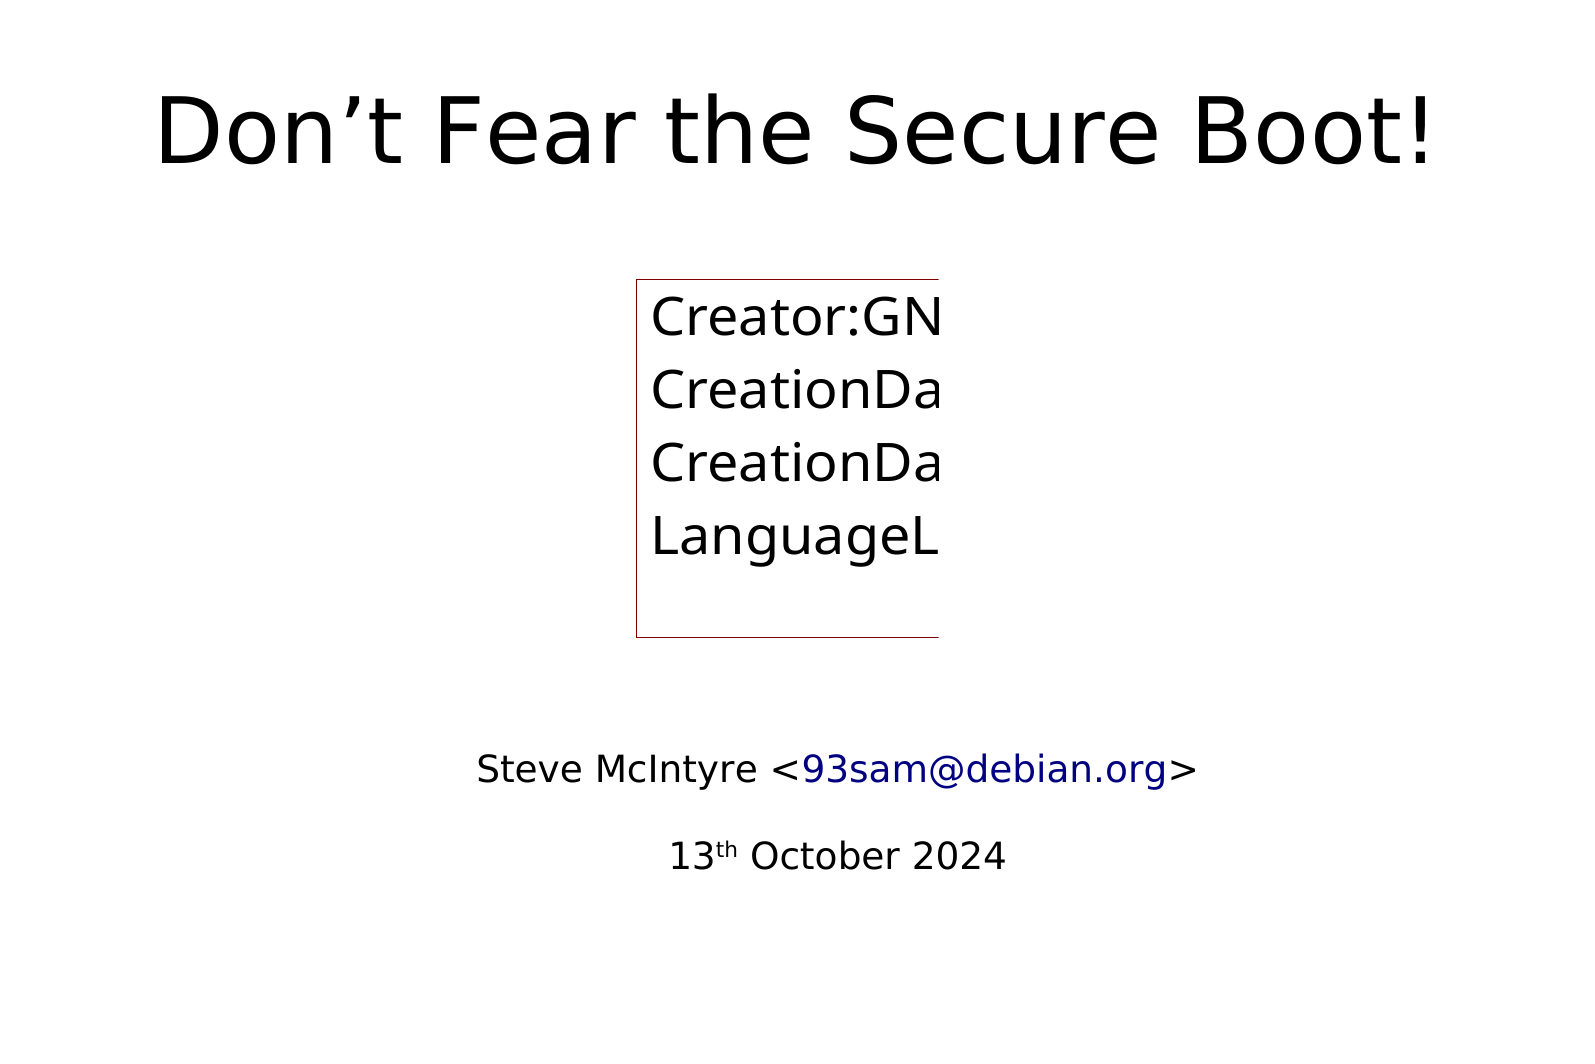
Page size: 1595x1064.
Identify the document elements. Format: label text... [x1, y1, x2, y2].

picture [632, 275, 939, 638]
subtitle Steve McIntyre <93sam@debian.org> 13th October 2024 [102, 562, 1538, 1064]
title Don’t Fear the Secure Boot! [79, 24, 1515, 239]
